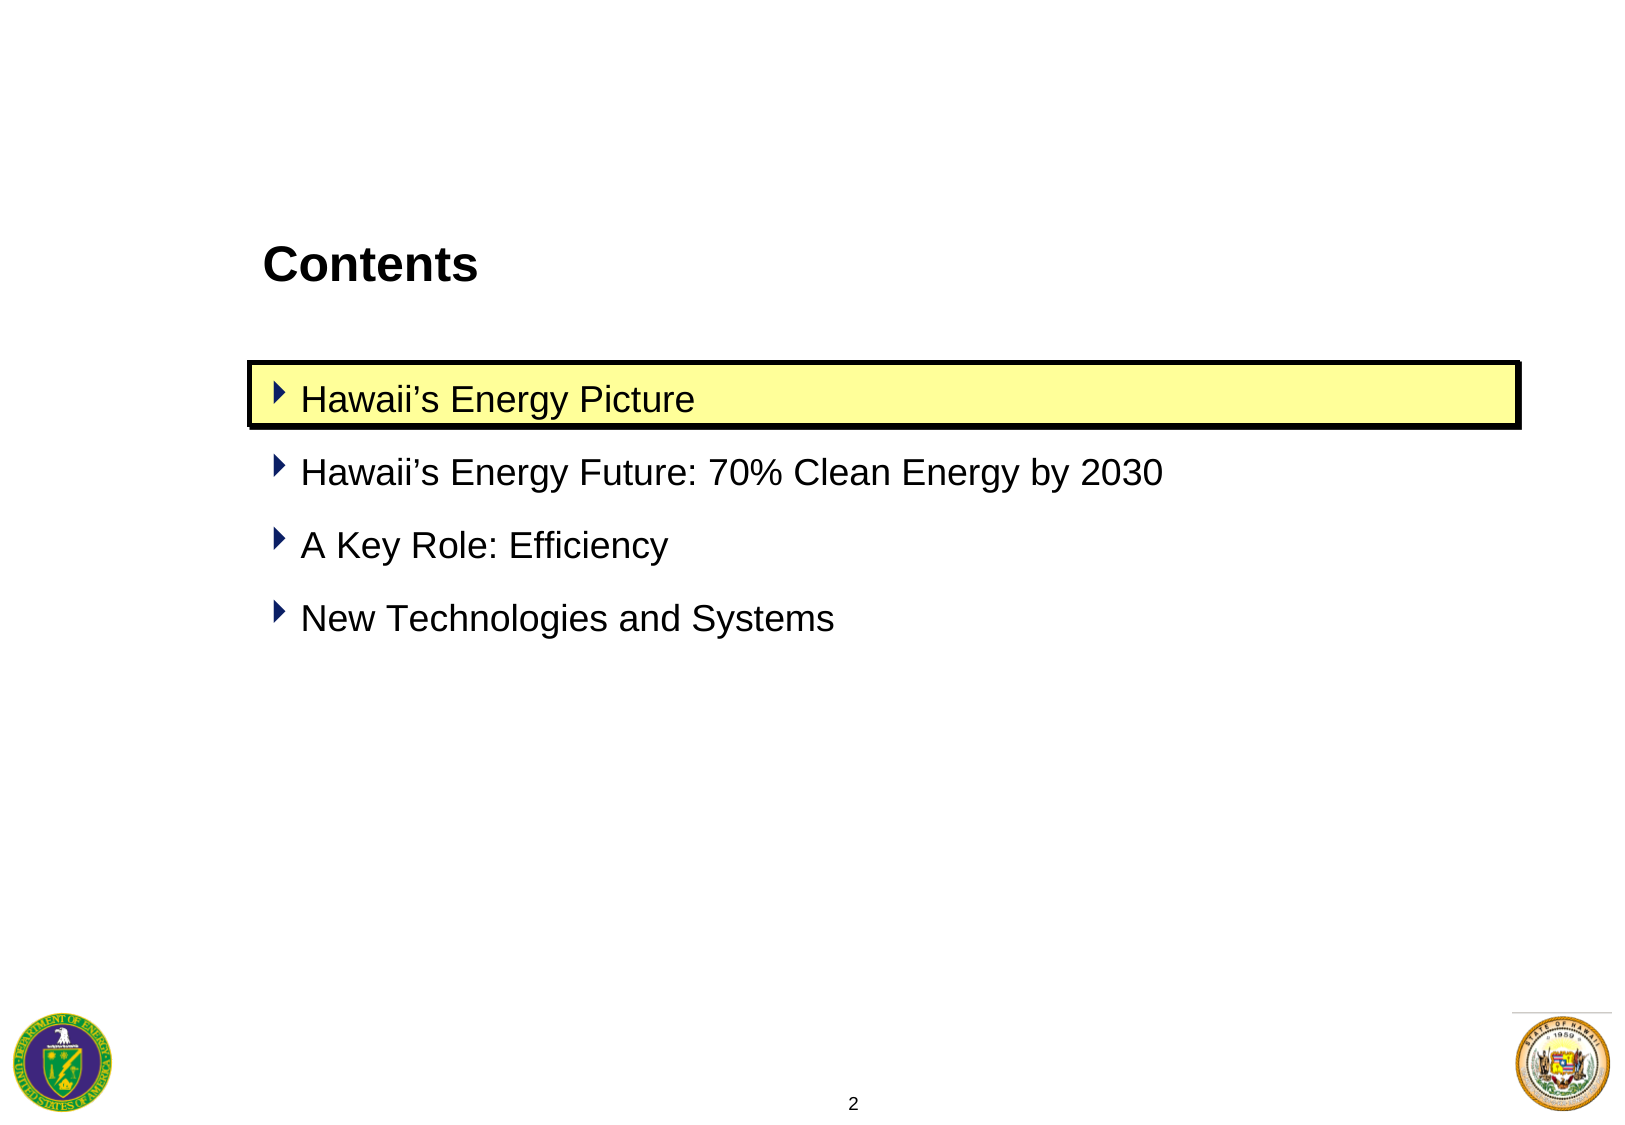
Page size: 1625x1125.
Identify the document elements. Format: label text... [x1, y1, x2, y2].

text_box [249, 362, 1518, 425]
picture [1512, 1012, 1612, 1113]
picture [12, 1012, 113, 1113]
text_box Contents [262, 112, 1363, 300]
text_box Hawaii’s Energy Picture Hawaii’s Energy Future: 70% Clean Energy by 2030 A Key Role: Efficiency New Technologies and Systems [262, 374, 1538, 938]
